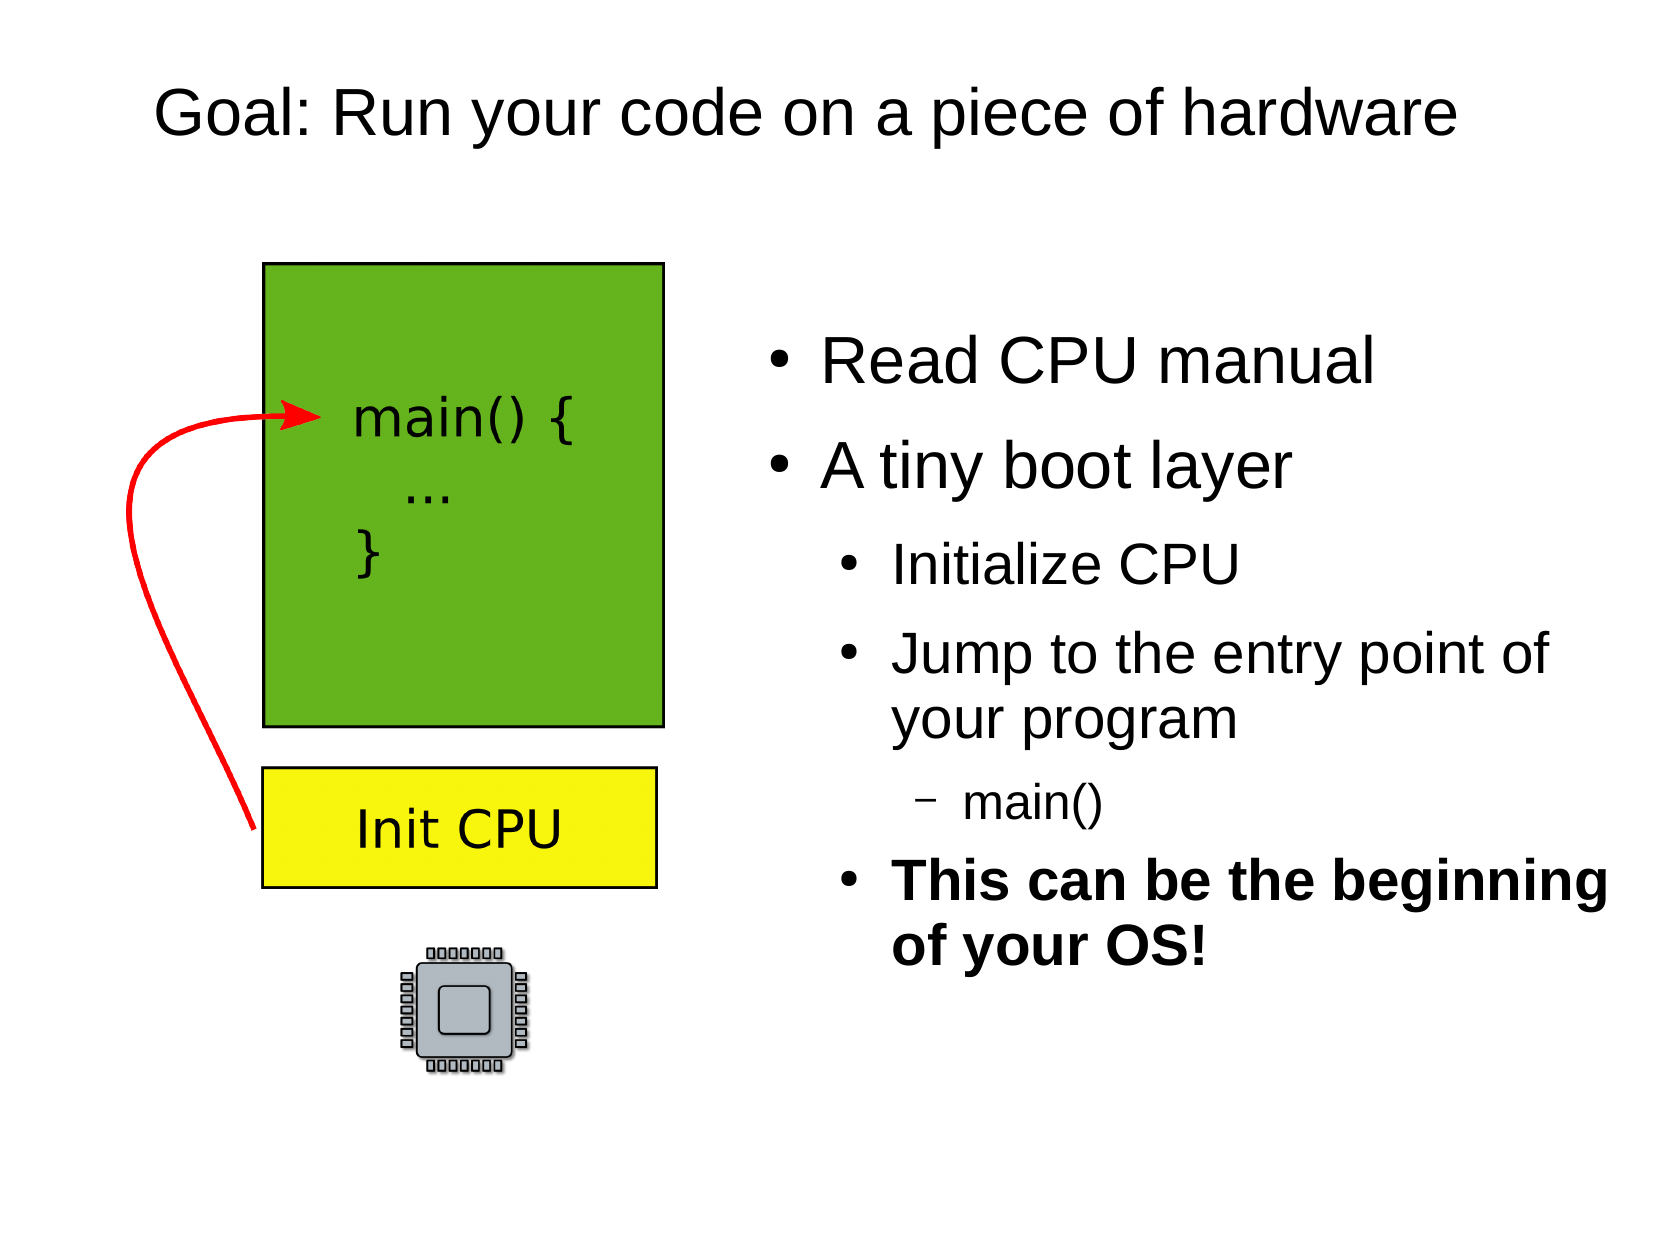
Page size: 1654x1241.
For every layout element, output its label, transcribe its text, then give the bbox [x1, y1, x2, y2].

list Read CPU manual A tiny boot layer Initialize CPU Jump to the entry point of your program main() This can be the beginning of your OS! [750, 219, 1613, 1154]
list Goal: Run your code on a piece of hardware [82, 75, 1576, 151]
picture [126, 262, 665, 1085]
